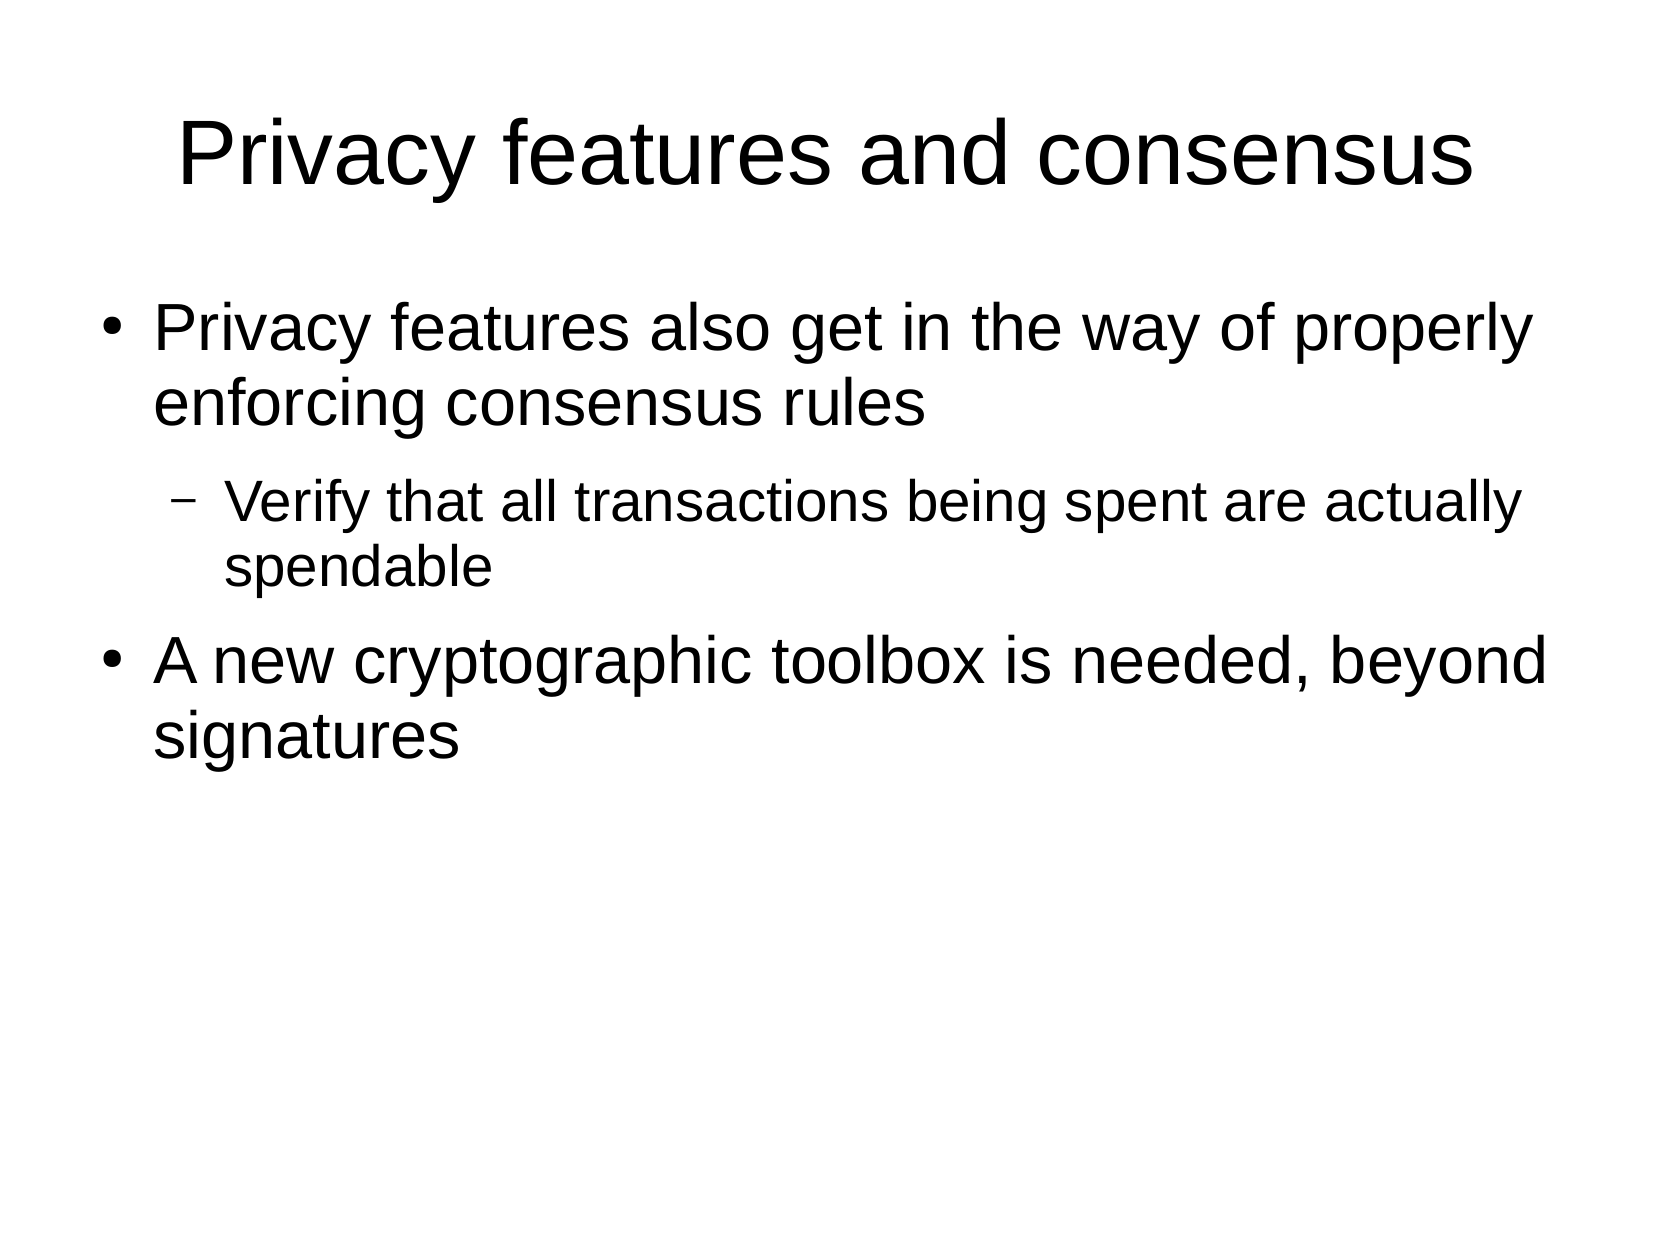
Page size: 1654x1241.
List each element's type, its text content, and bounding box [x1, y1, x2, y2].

title Privacy features and consensus [82, 49, 1571, 257]
list Privacy features also get in the way of properly enforcing consensus rules Verify that all transactions being spent are actually spendable A new cryptographic toolbox is needed, beyond signatures [82, 290, 1571, 1109]
